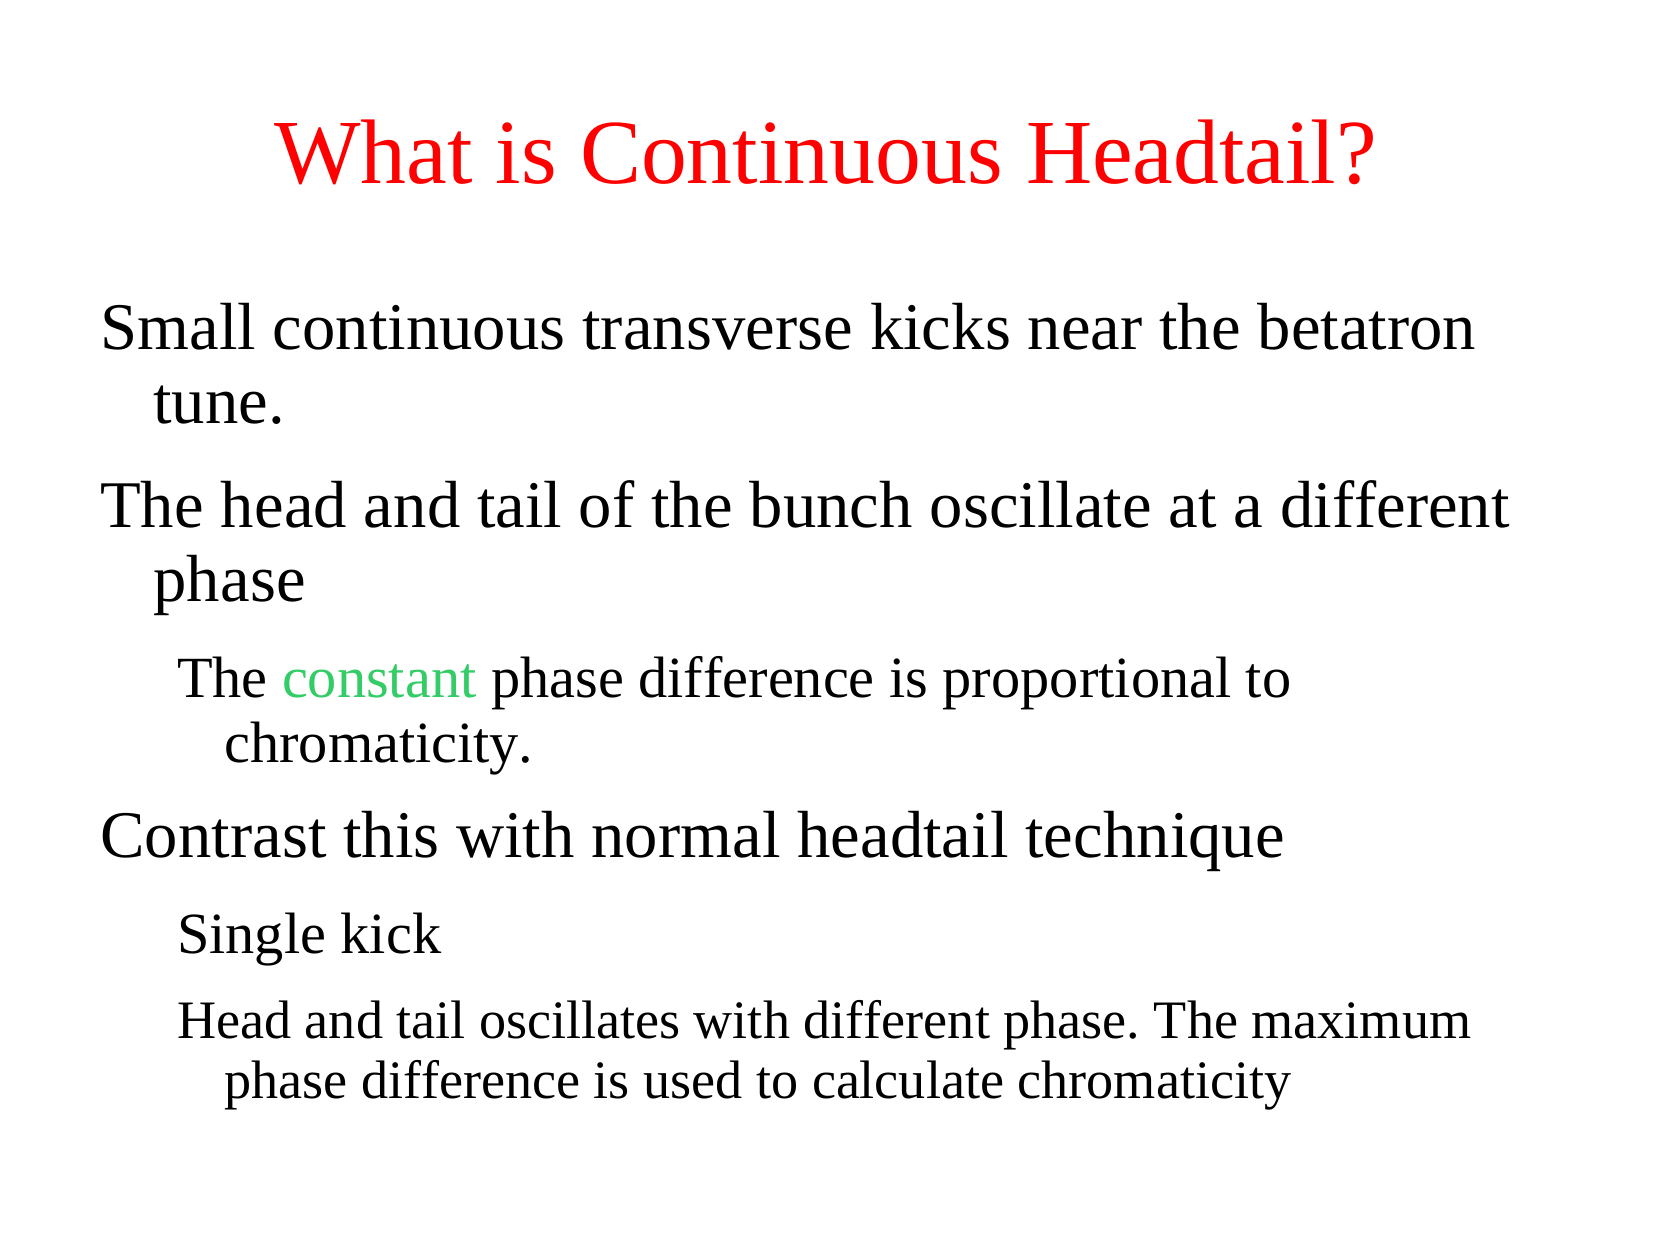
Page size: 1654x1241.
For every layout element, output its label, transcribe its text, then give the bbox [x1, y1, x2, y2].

title What is Continuous Headtail? [82, 49, 1571, 257]
list Small continuous transverse kicks near the betatron tune. The head and tail of the bunch oscillate at a different phase The constant phase difference is proportional to chromaticity. Contrast this with normal headtail technique Single kick Head and tail oscillates with different phase. The maximum phase difference is used to calculate chromaticity [82, 290, 1571, 1175]
